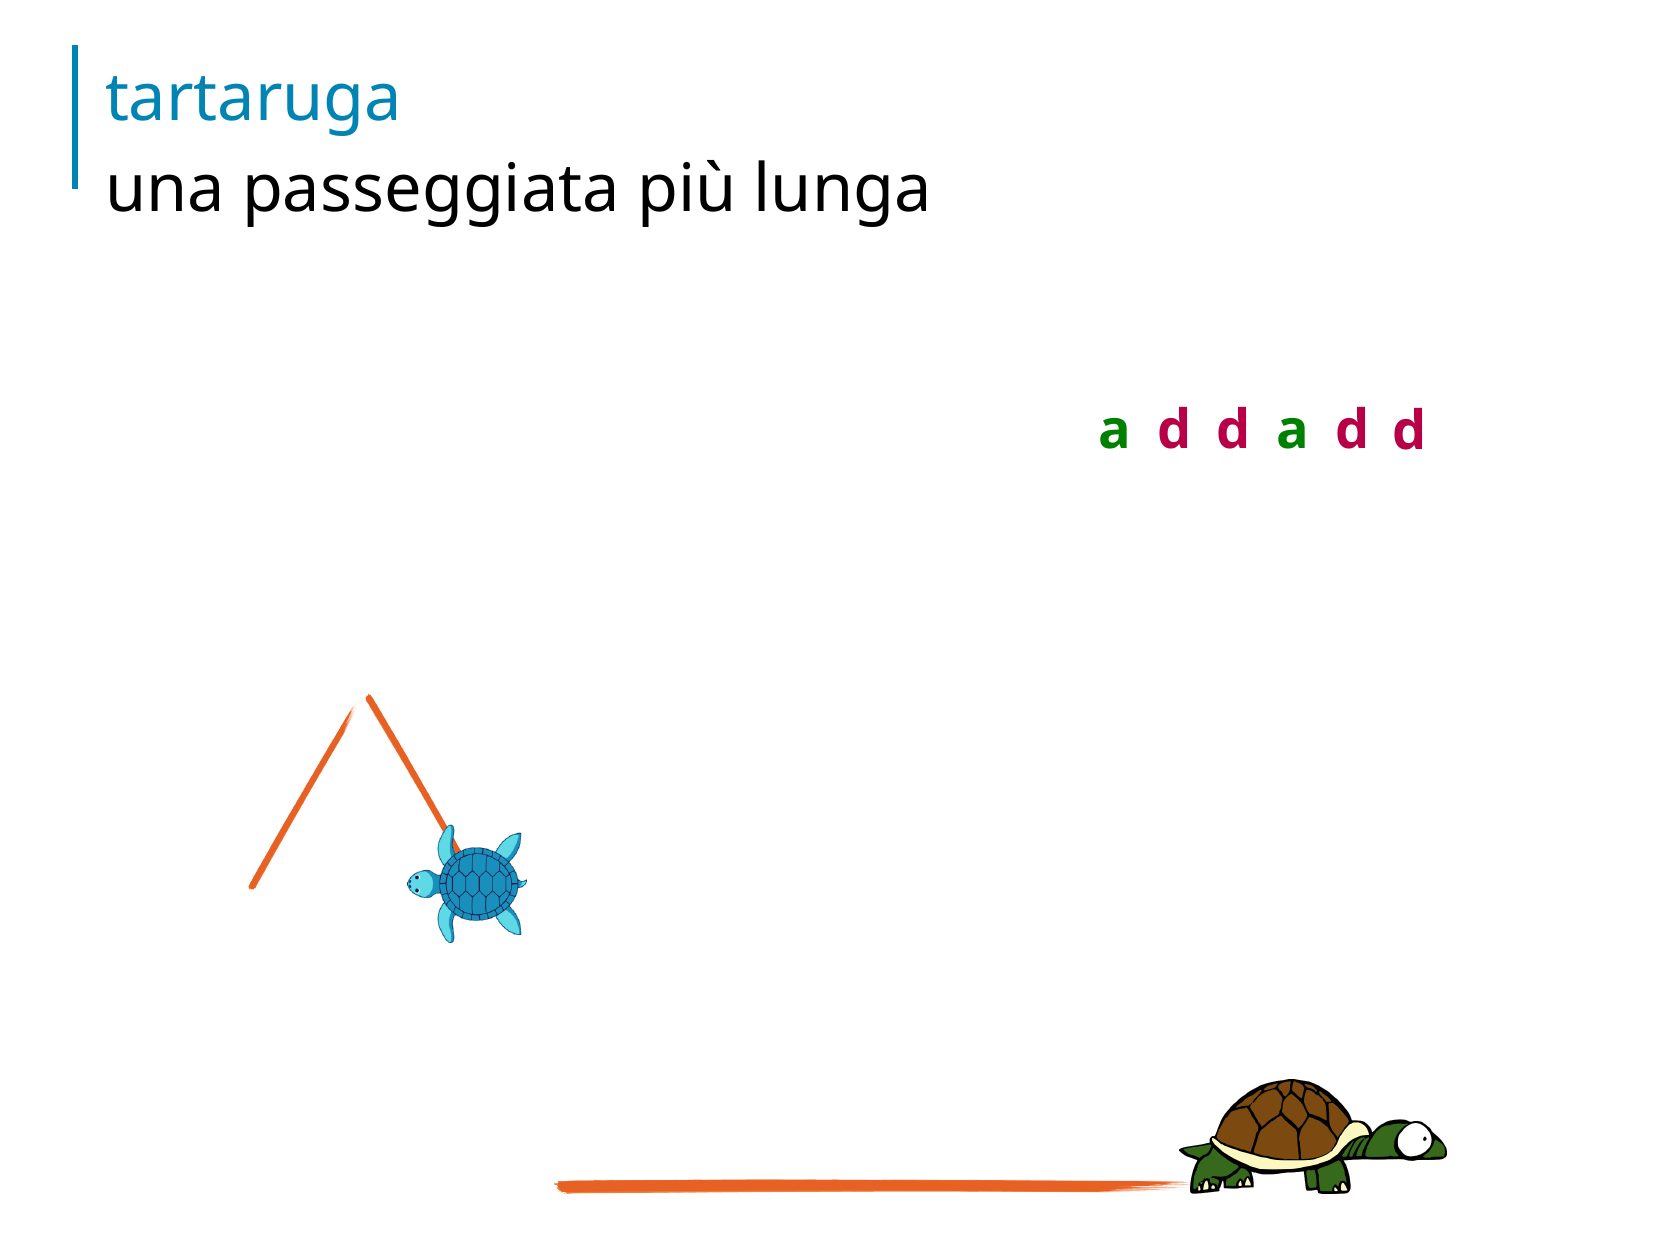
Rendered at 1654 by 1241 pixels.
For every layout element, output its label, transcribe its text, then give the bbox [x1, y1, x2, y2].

text_box d [1320, 383, 1397, 472]
text_box d [1142, 383, 1202, 472]
text_box d [1202, 383, 1261, 472]
text_box a [1261, 383, 1320, 472]
title tartaruga una passeggiata più lunga [105, 49, 1571, 200]
text_box a [1083, 383, 1142, 472]
text_box d [1377, 384, 1454, 473]
picture [246, 692, 527, 943]
picture [553, 1079, 1447, 1194]
